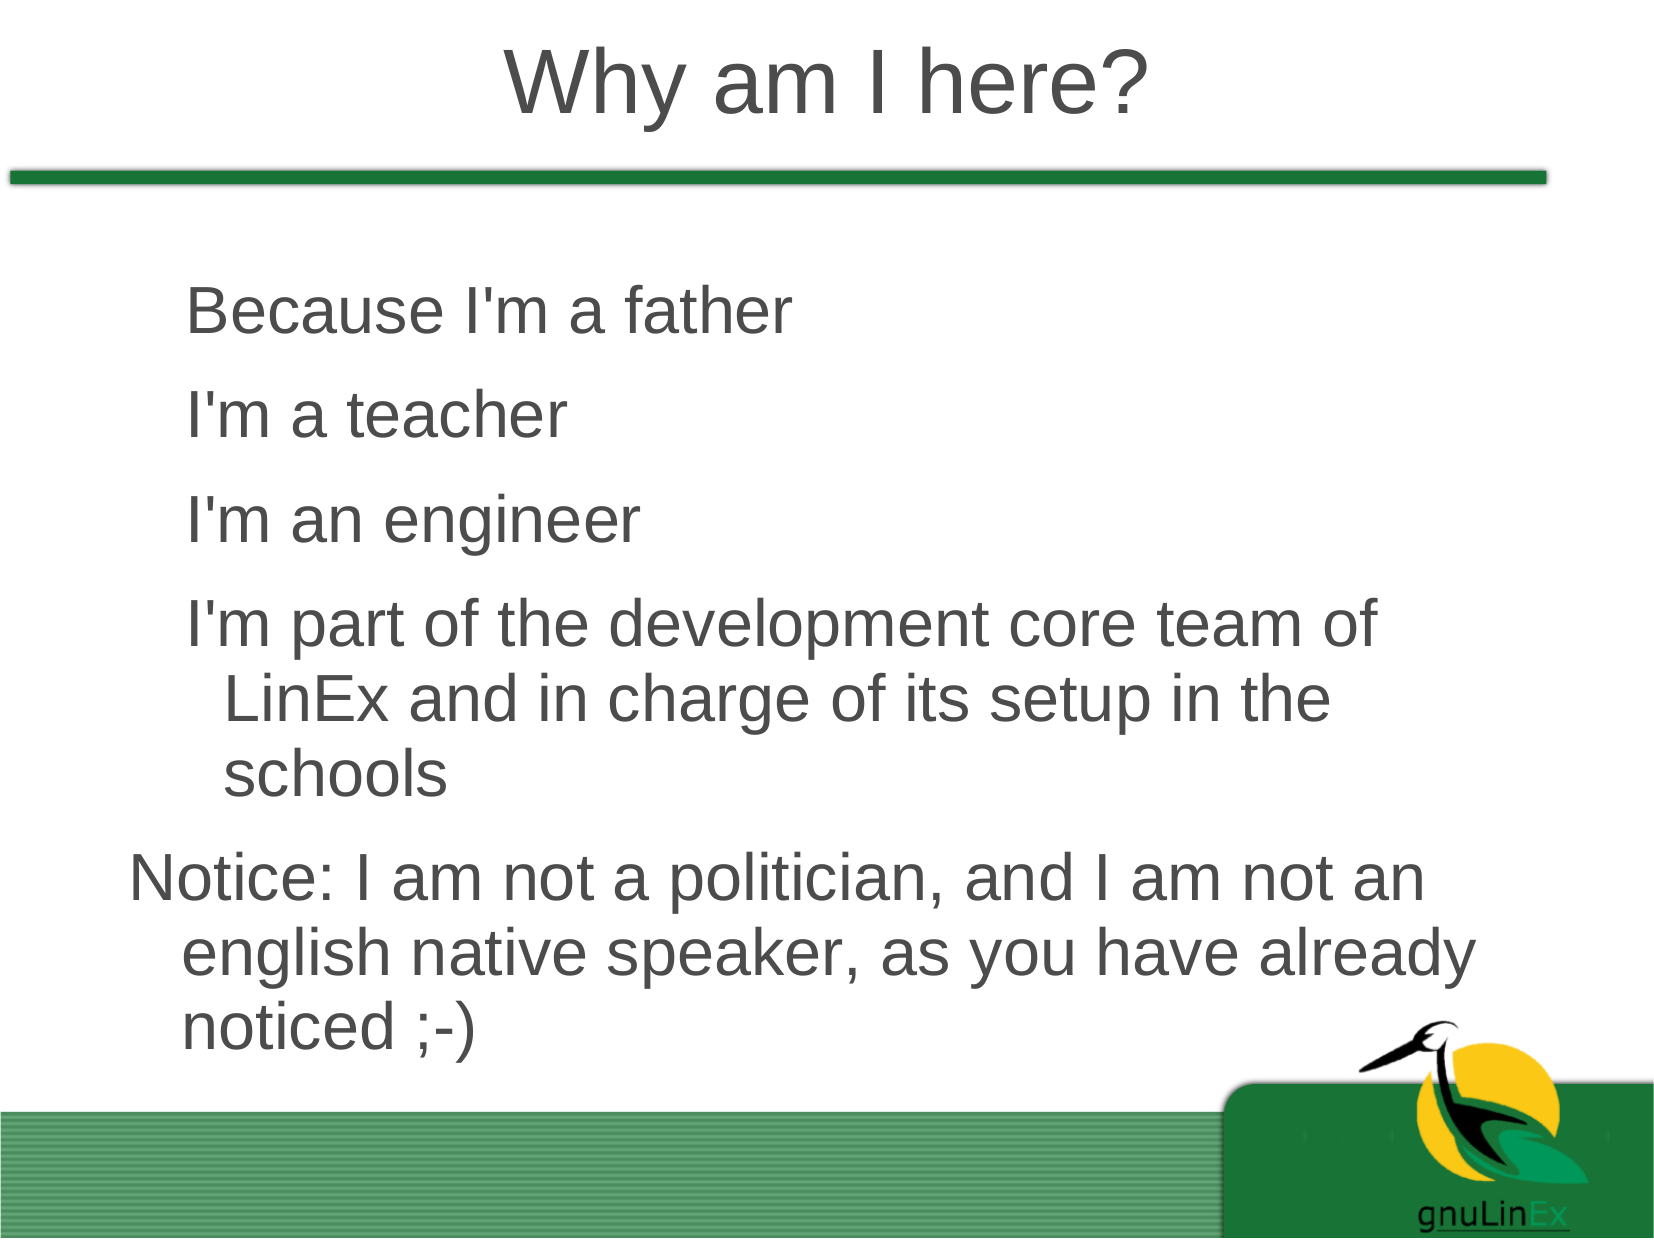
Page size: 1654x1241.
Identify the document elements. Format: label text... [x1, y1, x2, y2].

title Why am I here? [121, 0, 1534, 164]
list Because I'm a father I'm a teacher I'm an engineer I'm part of the development core team of LinEx and in charge of its setup in the schools Notice: I am not a politician, and I am not an english native speaker, as you have already noticed ;-) [110, 273, 1523, 977]
picture [0, 0, 1654, 1238]
